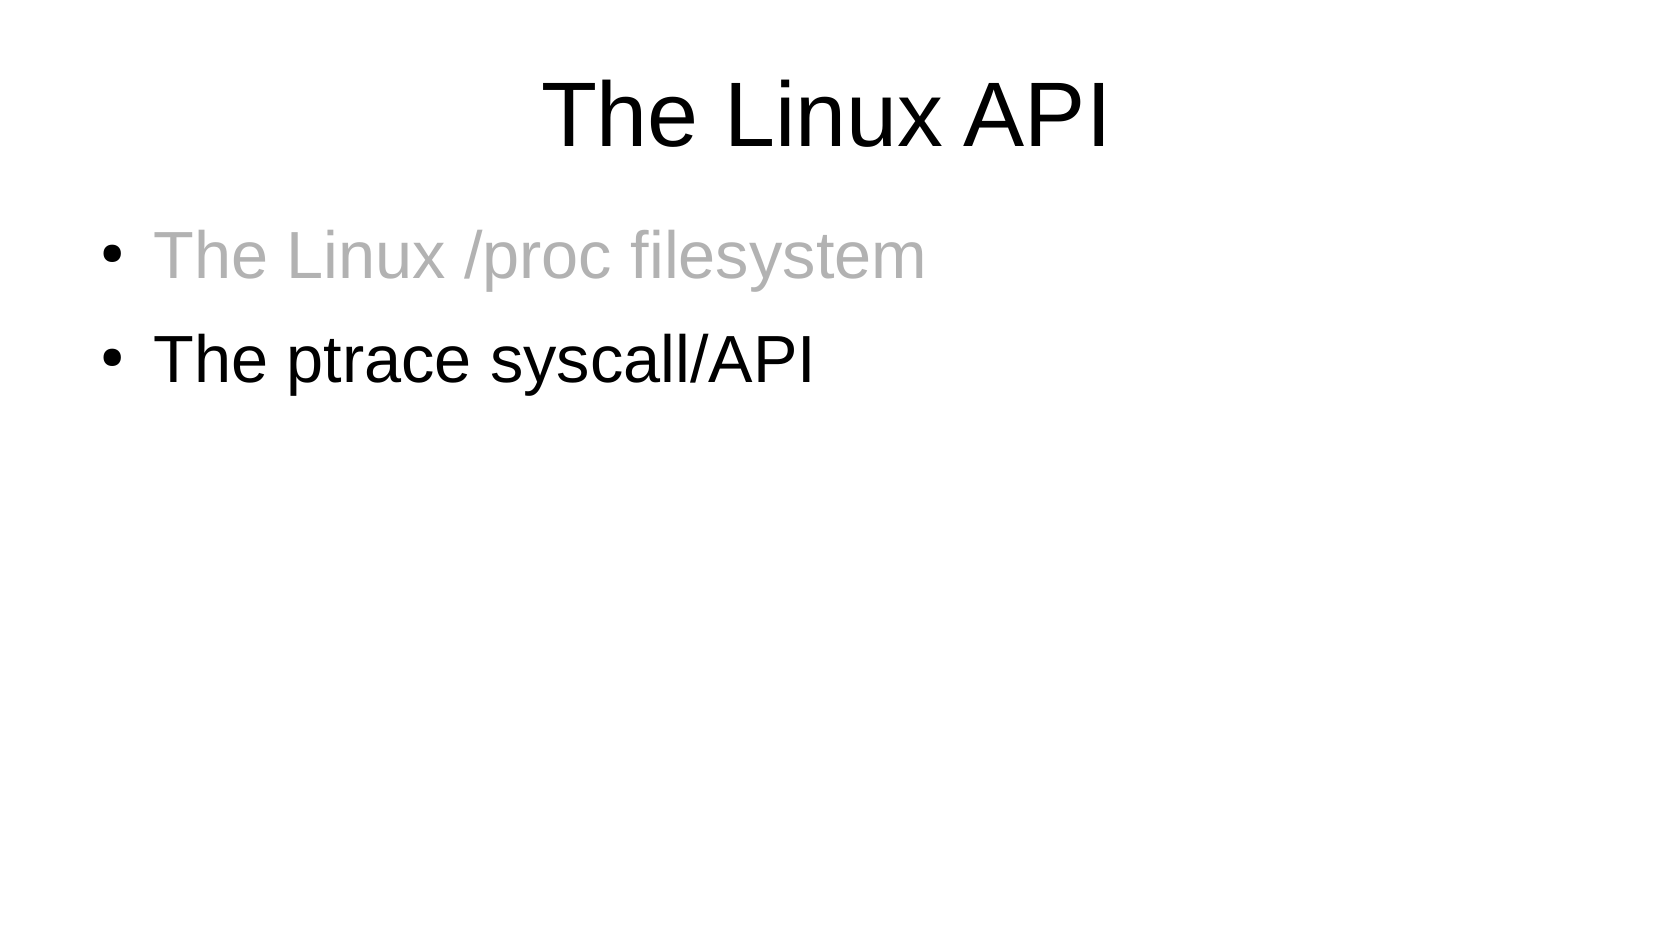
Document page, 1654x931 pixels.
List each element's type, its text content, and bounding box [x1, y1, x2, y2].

title The Linux API [82, 37, 1571, 193]
list The Linux /proc filesystem The ptrace syscall/API [82, 217, 1571, 758]
